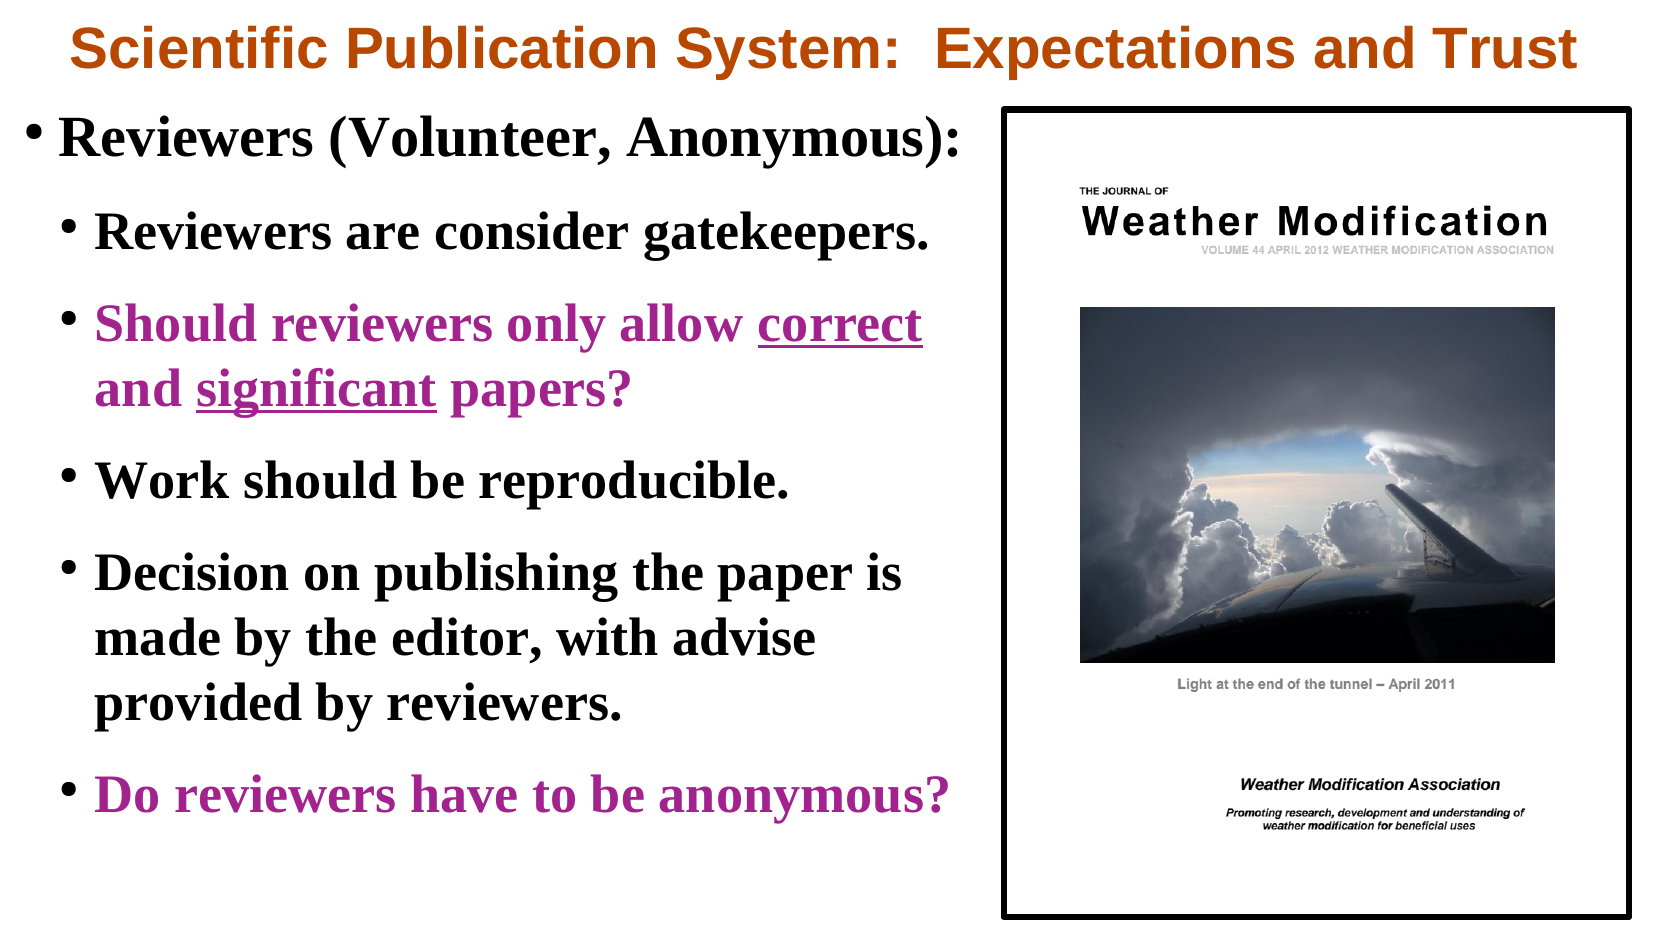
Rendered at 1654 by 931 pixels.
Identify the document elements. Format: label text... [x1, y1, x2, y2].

picture [1006, 112, 1627, 915]
text_box Reviewers (Volunteer, Anonymous): Reviewers are consider gatekeepers. Should reviewers only allow correct and significant papers? Work should be reproducible. Decision on publishing the paper is made by the editor, with advise provided by reviewers. Do reviewers have to be anonymous? [9, 90, 1001, 889]
text_box Scientific Publication System: Expectations and Trust [0, 2, 1651, 88]
